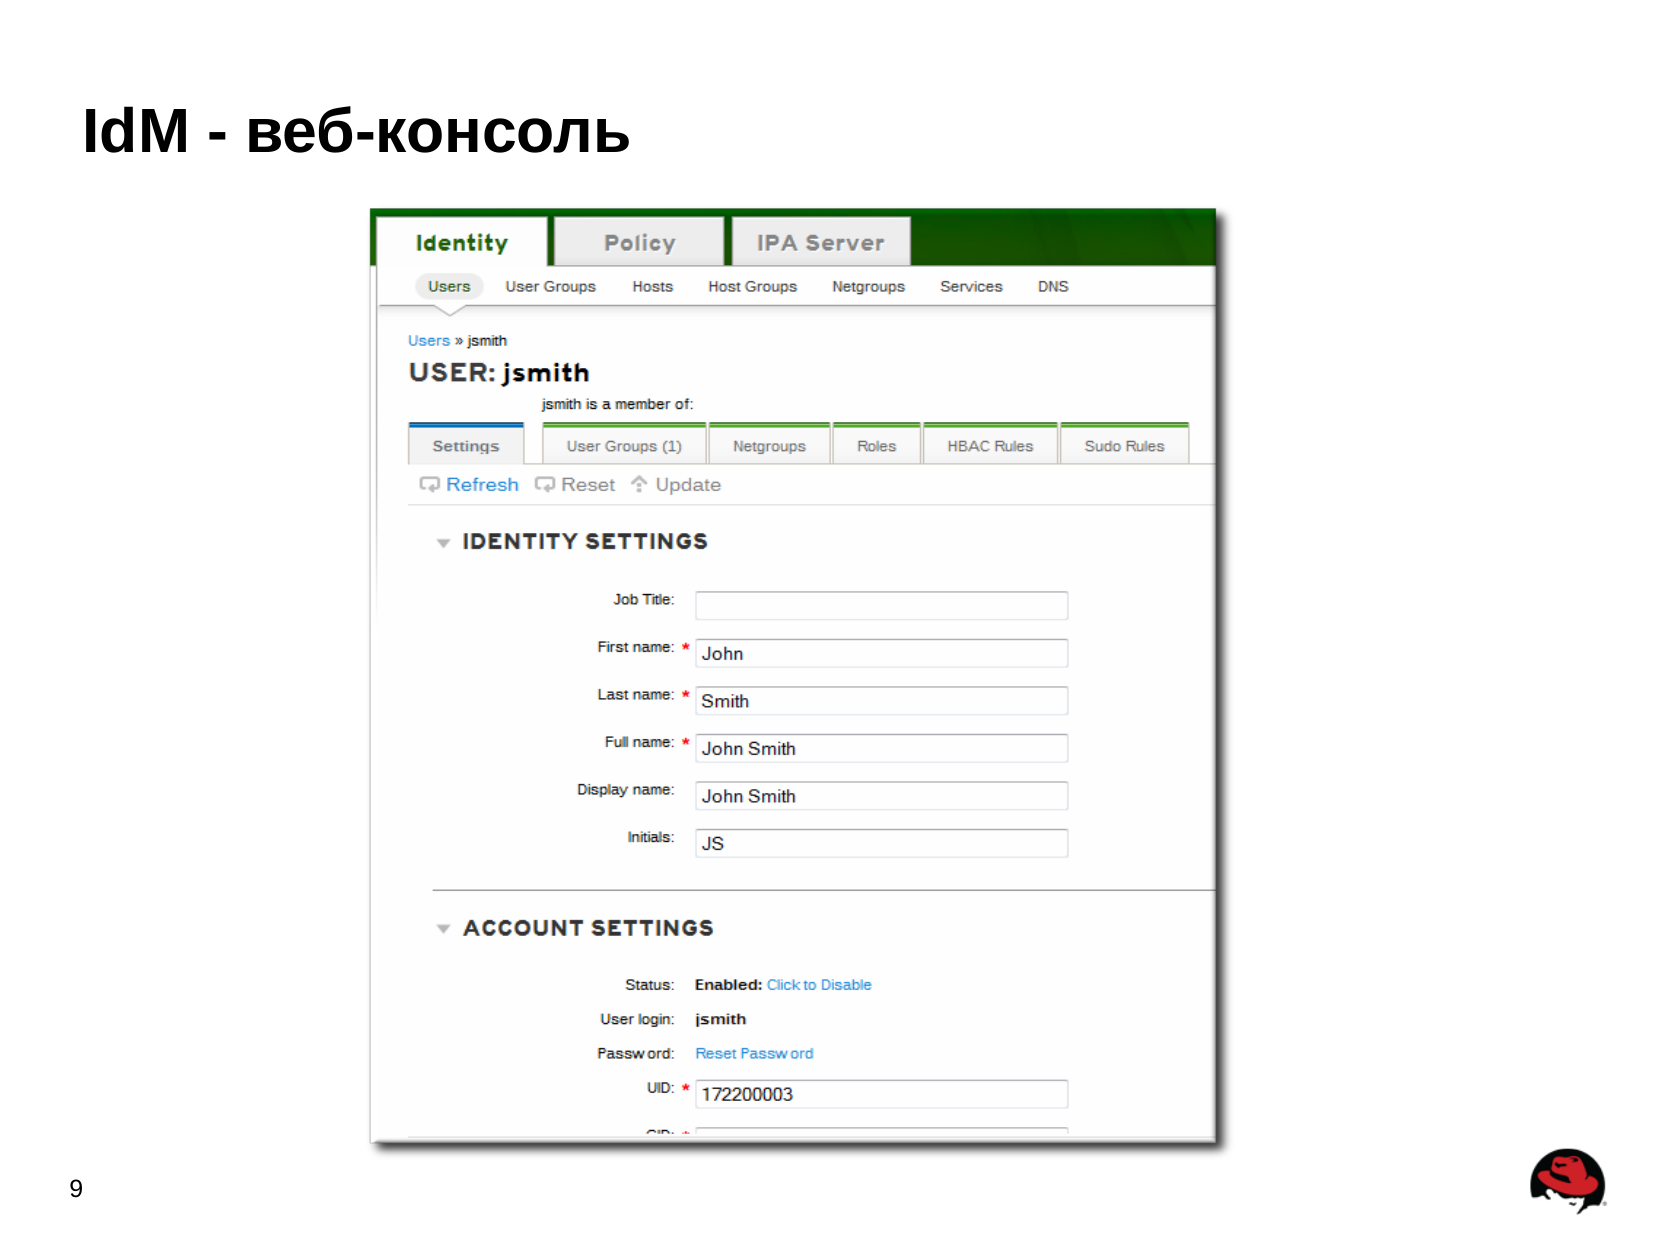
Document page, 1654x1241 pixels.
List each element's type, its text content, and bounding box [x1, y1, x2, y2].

picture [1529, 1146, 1613, 1224]
title IdM - веб-консоль [82, 37, 1571, 226]
picture [363, 202, 1238, 1163]
